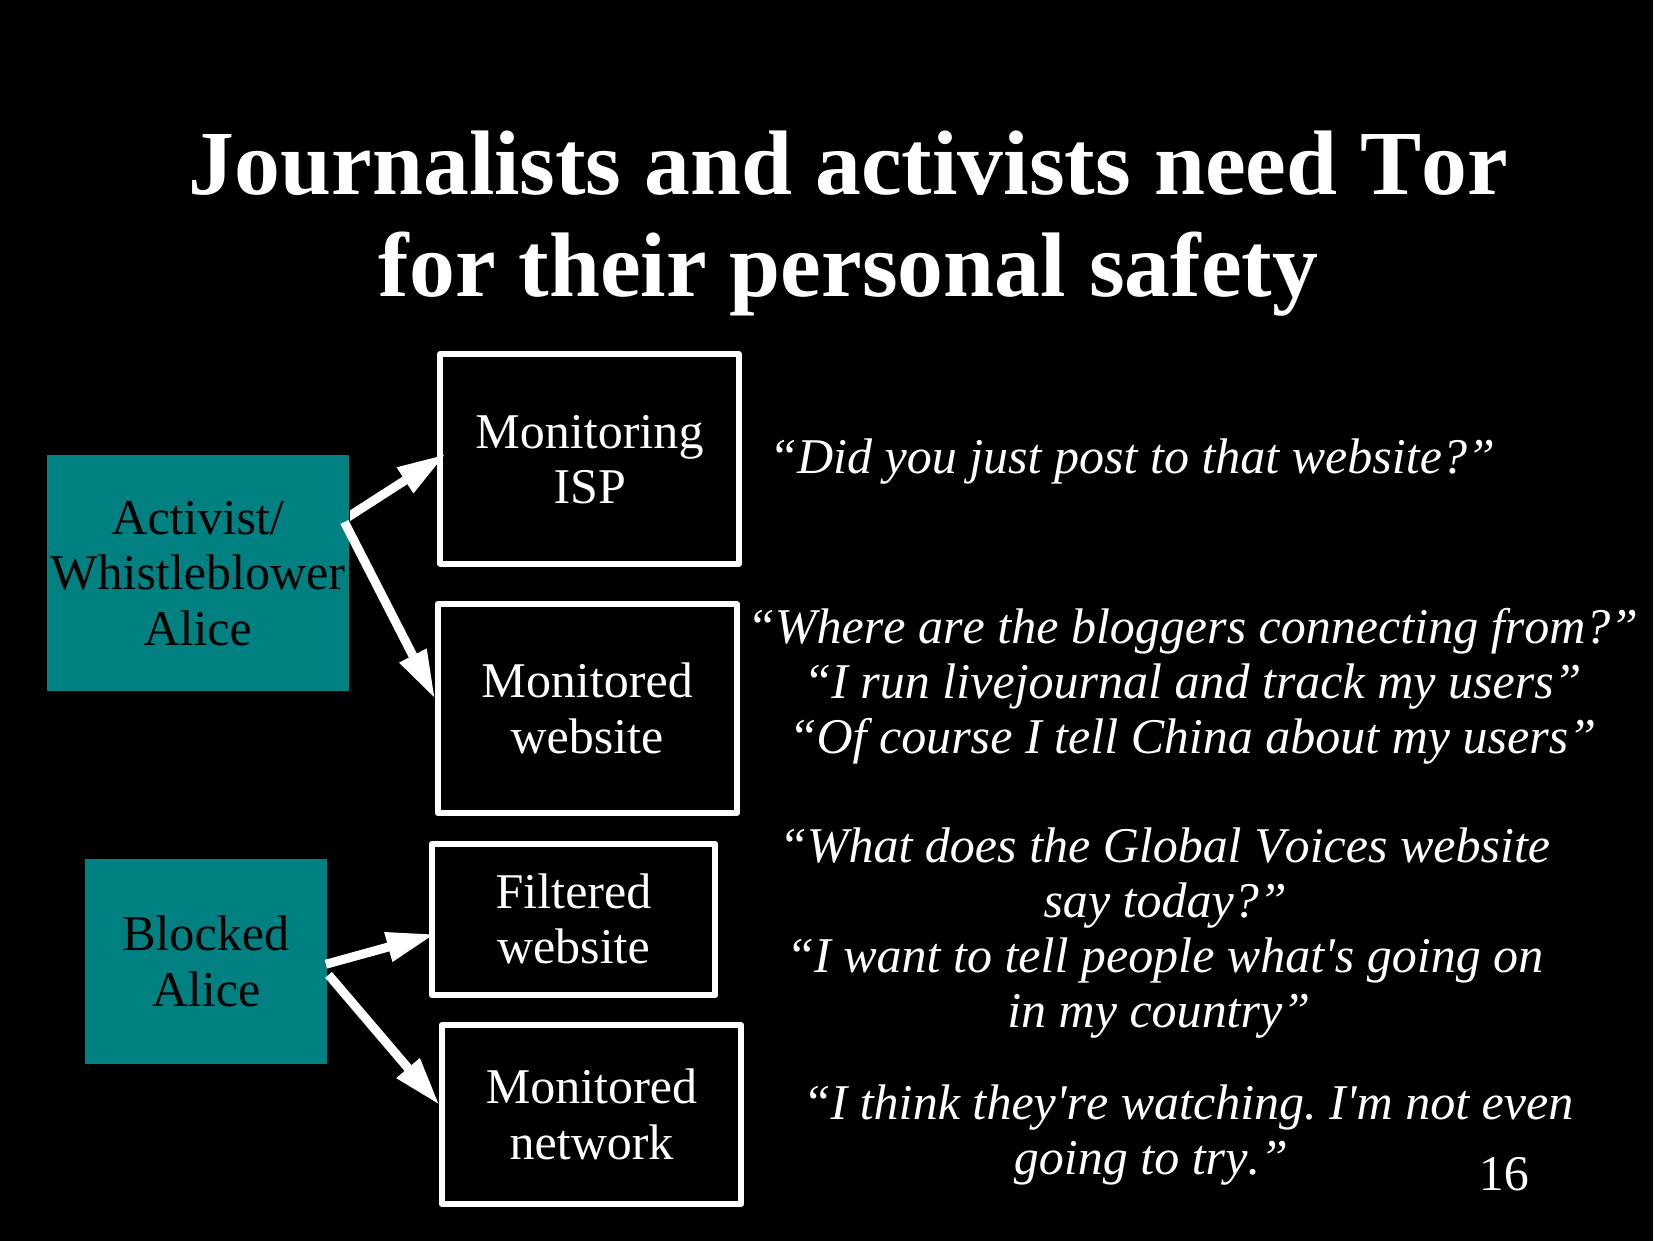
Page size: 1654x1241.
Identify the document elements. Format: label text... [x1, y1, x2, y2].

text_box Blocked Alice [84, 858, 328, 1065]
title Journalists and activists need Tor for their personal safety [121, 94, 1578, 335]
text_box Monitored network [441, 1025, 742, 1204]
text_box Monitored website [437, 603, 737, 814]
text_box “What does the Global Voices website say today?” “I want to tell people what's going on in my country” [779, 817, 1586, 1039]
text_box Activist/ Whistleblower Alice [46, 454, 350, 692]
text_box “Where are the bloggers connecting from?” “I run livejournal and track my users” “Of course I tell China about my users” [747, 598, 1639, 779]
text_box “Did you just post to that website?” [769, 429, 1587, 579]
text_box Filtered website [431, 843, 716, 996]
text_box Monitoring ISP [440, 354, 740, 564]
text_box “I think they're watching. I'm not even going to try.” [727, 1074, 1603, 1211]
